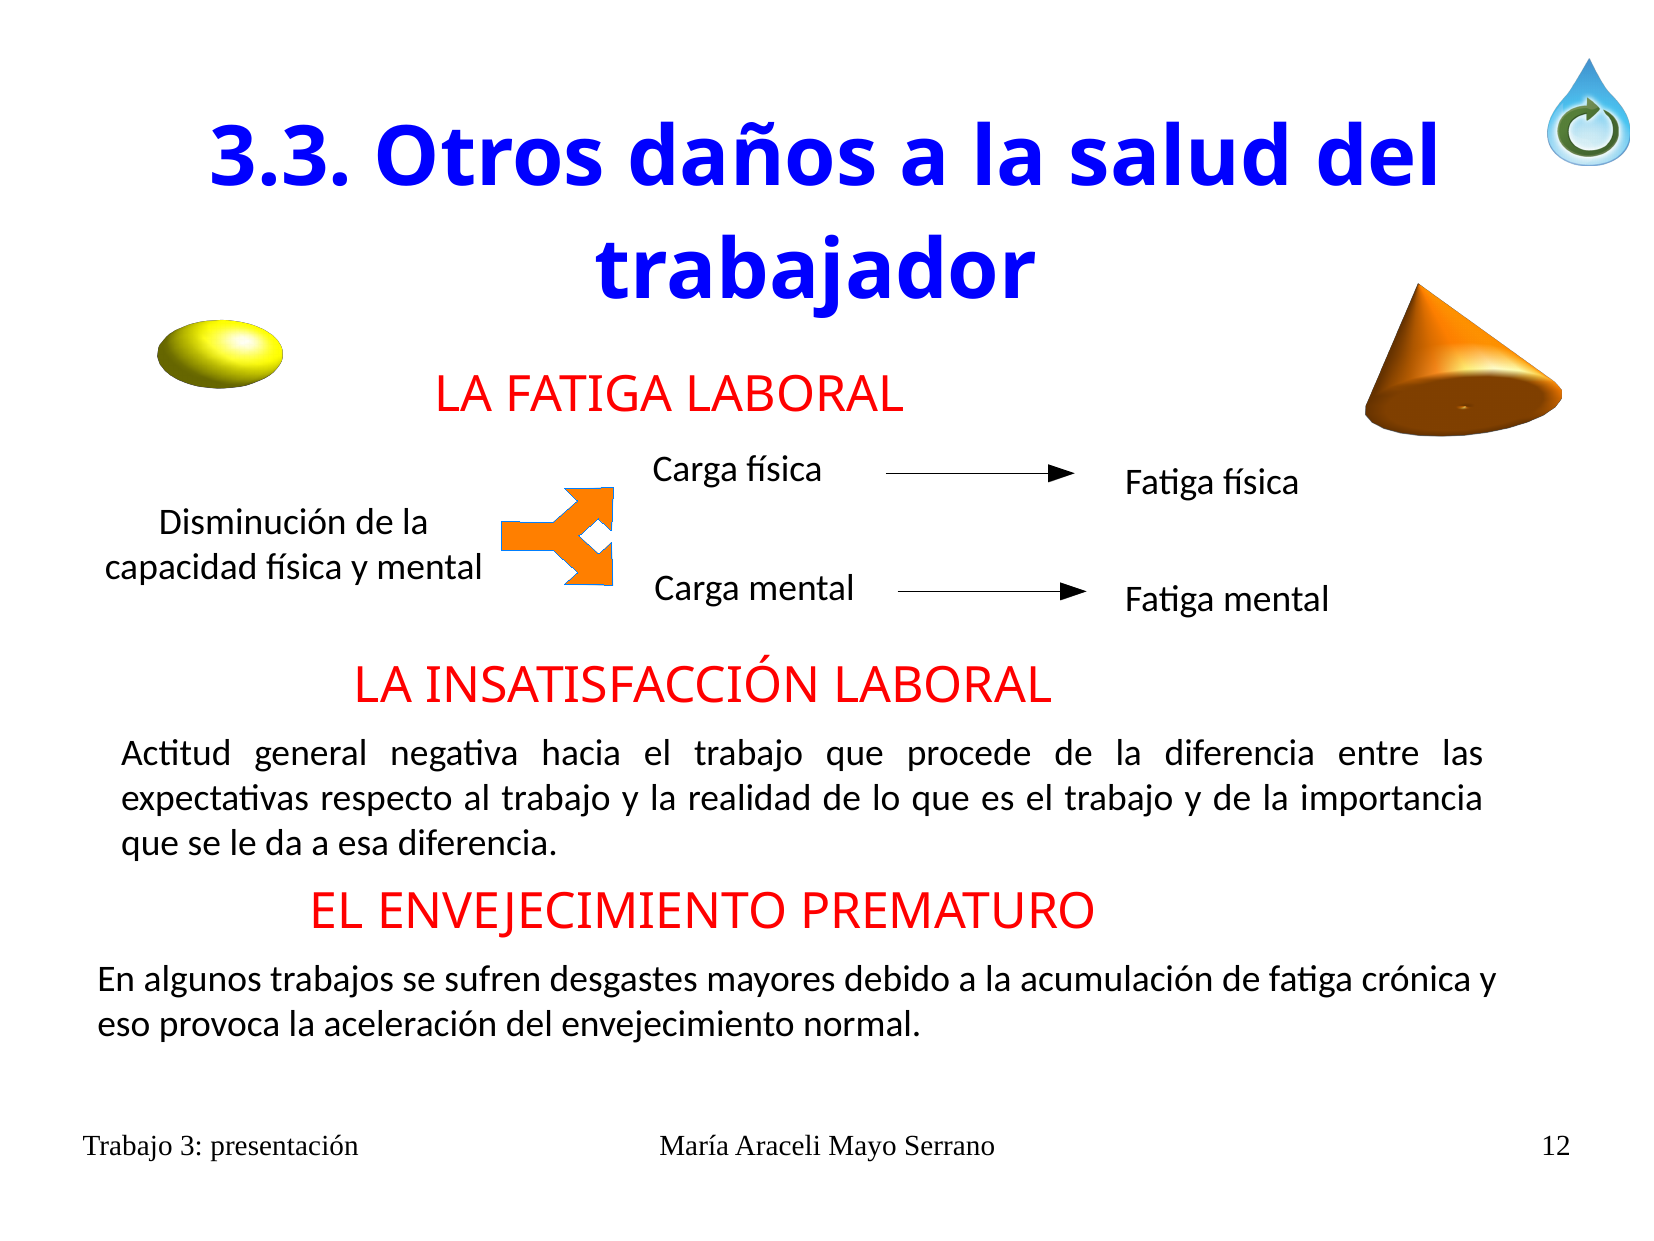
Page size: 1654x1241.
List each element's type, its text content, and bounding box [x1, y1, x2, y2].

text_box Fatiga física [1110, 449, 1359, 510]
text_box Fatiga mental [1110, 566, 1345, 627]
text_box LA INSATISFACCIÓN LABORAL [339, 645, 1264, 720]
text_box Carga mental [639, 555, 875, 616]
text_box [501, 487, 614, 586]
text_box En algunos trabajos se sufren desgastes mayores debido a la acumulación de fatiga crónica y eso provoca la aceleración del envejecimiento normal. [82, 946, 1515, 1052]
text_box Actitud general negativa hacia el trabajo que procede de la diferencia entre las expectativas respecto al trabajo y la realidad de lo que es el trabajo y de la importancia que se le da a esa diferencia. [106, 720, 1500, 871]
text_box Carga física [637, 436, 873, 497]
picture [1571, 58, 1630, 166]
text_box EL ENVEJECIMIENTO PREMATURO [295, 871, 1363, 946]
text_box LA FATIGA LABORAL [420, 354, 1111, 430]
title 3.3. Otros daños a la salud del trabajador [82, 2, 1571, 304]
text_box Disminución de la capacidad física y mental [63, 489, 525, 595]
